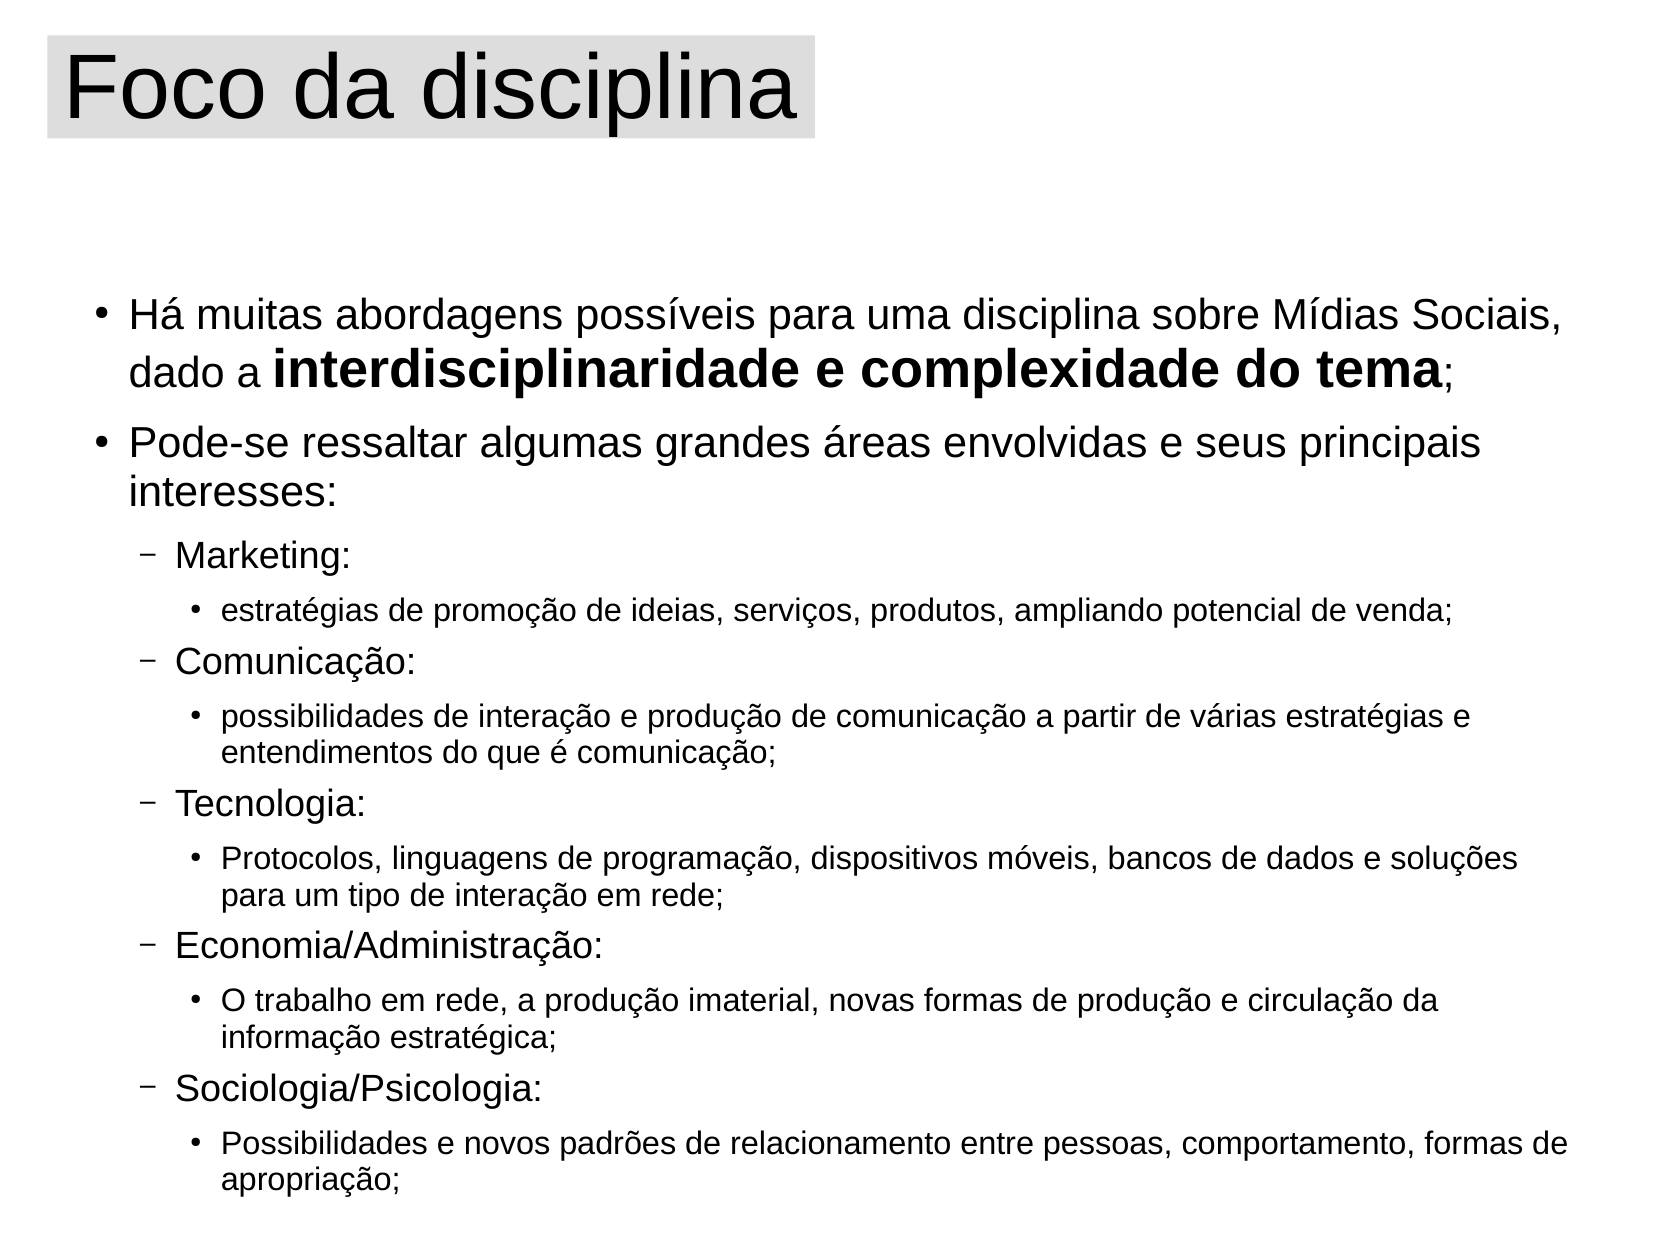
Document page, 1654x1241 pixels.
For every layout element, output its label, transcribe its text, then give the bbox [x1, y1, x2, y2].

list Há muitas abordagens possíveis para uma disciplina sobre Mídias Sociais, dado a interdisciplinaridade e complexidade do tema; Pode-se ressaltar algumas grandes áreas envolvidas e seus principais interesses: Marketing: estratégias de promoção de ideias, serviços, produtos, ampliando potencial de venda; Comunicação: possibilidades de interação e produção de comunicação a partir de várias estratégias e entendimentos do que é comunicação; Tecnologia: Protocolos, linguagens de programação, dispositivos móveis, bancos de dados e soluções para um tipo de interação em rede; Economia/Administração: O trabalho em rede, a produção imaterial, novas formas de produção e circulação da informação estratégica; Sociologia/Psicologia: Possibilidades e novos padrões de relacionamento entre pessoas, comportamento, formas de apropriação; [82, 290, 1571, 1205]
title Foco da disciplina [47, 35, 815, 139]
